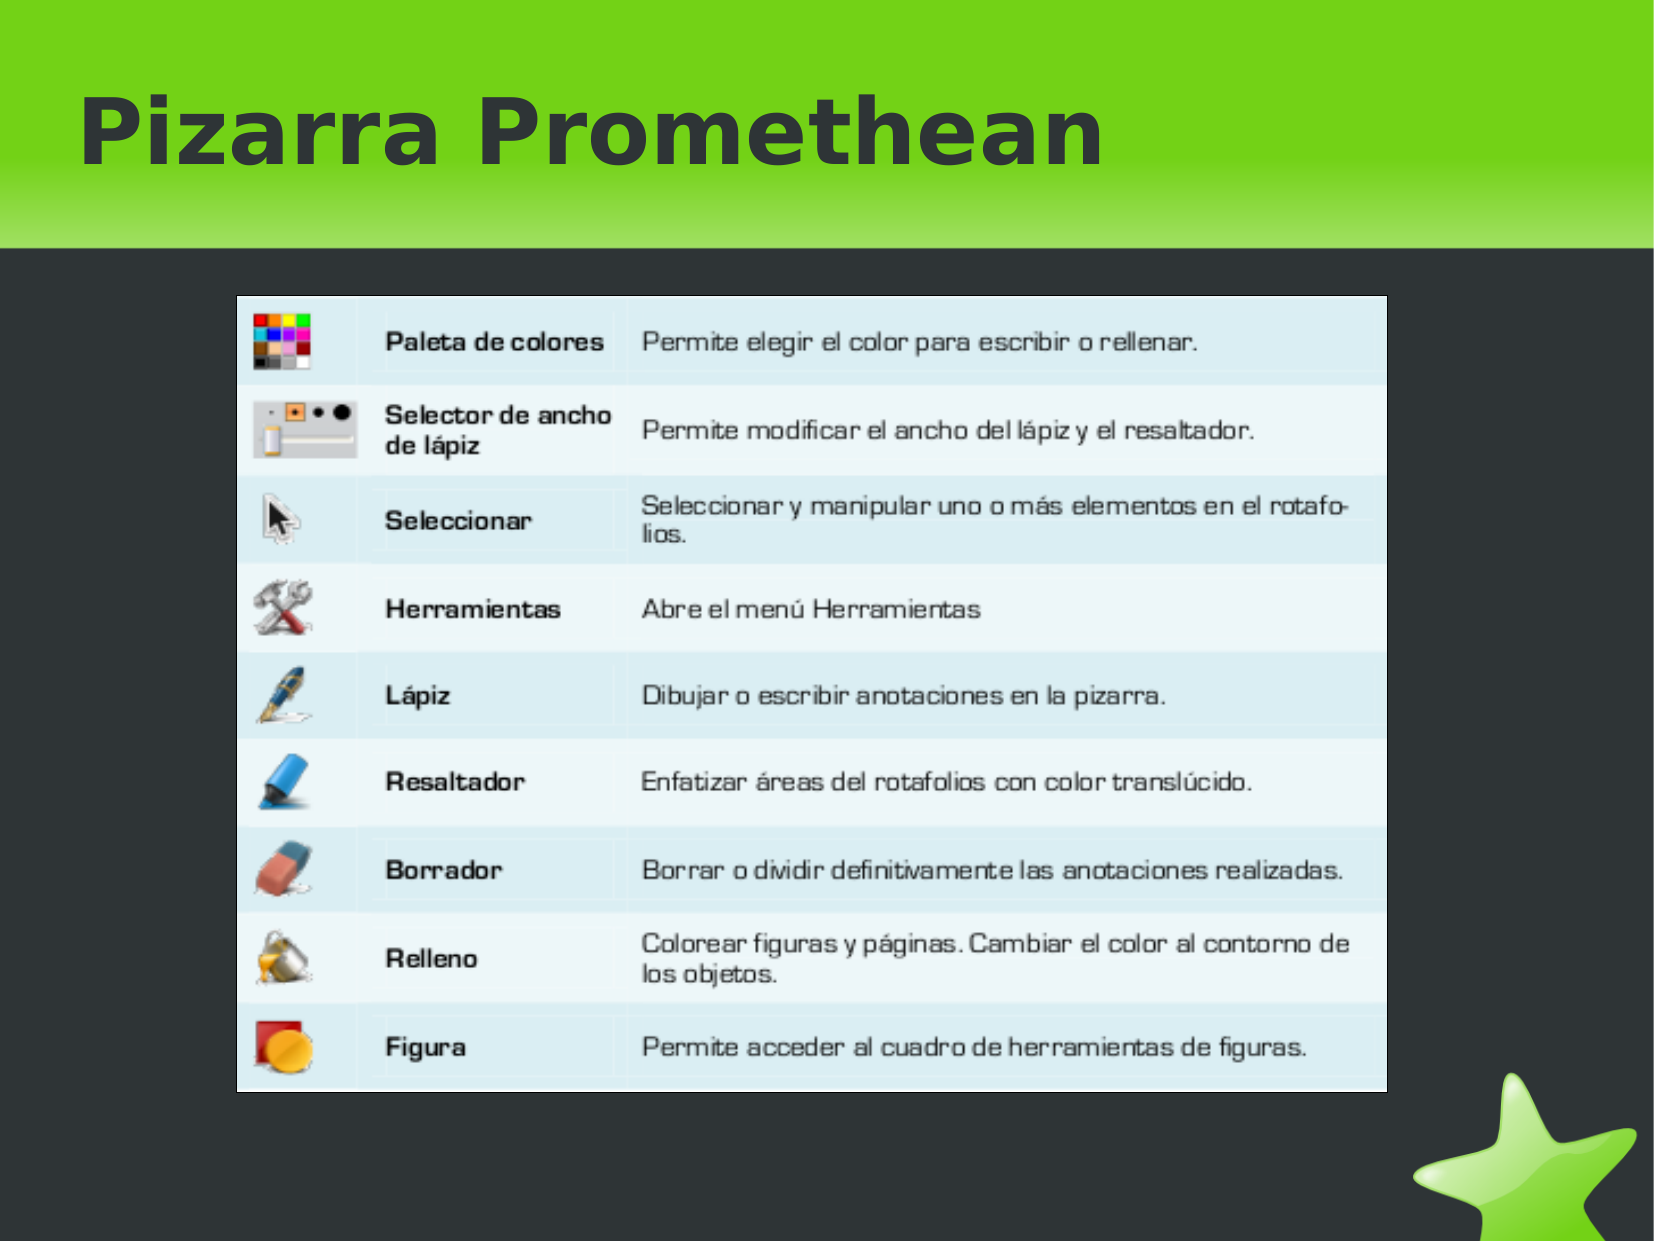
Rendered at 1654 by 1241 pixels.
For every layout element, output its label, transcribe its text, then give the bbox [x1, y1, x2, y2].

picture [0, 0, 1654, 1241]
title Pizarra Promethean [76, 29, 1565, 237]
